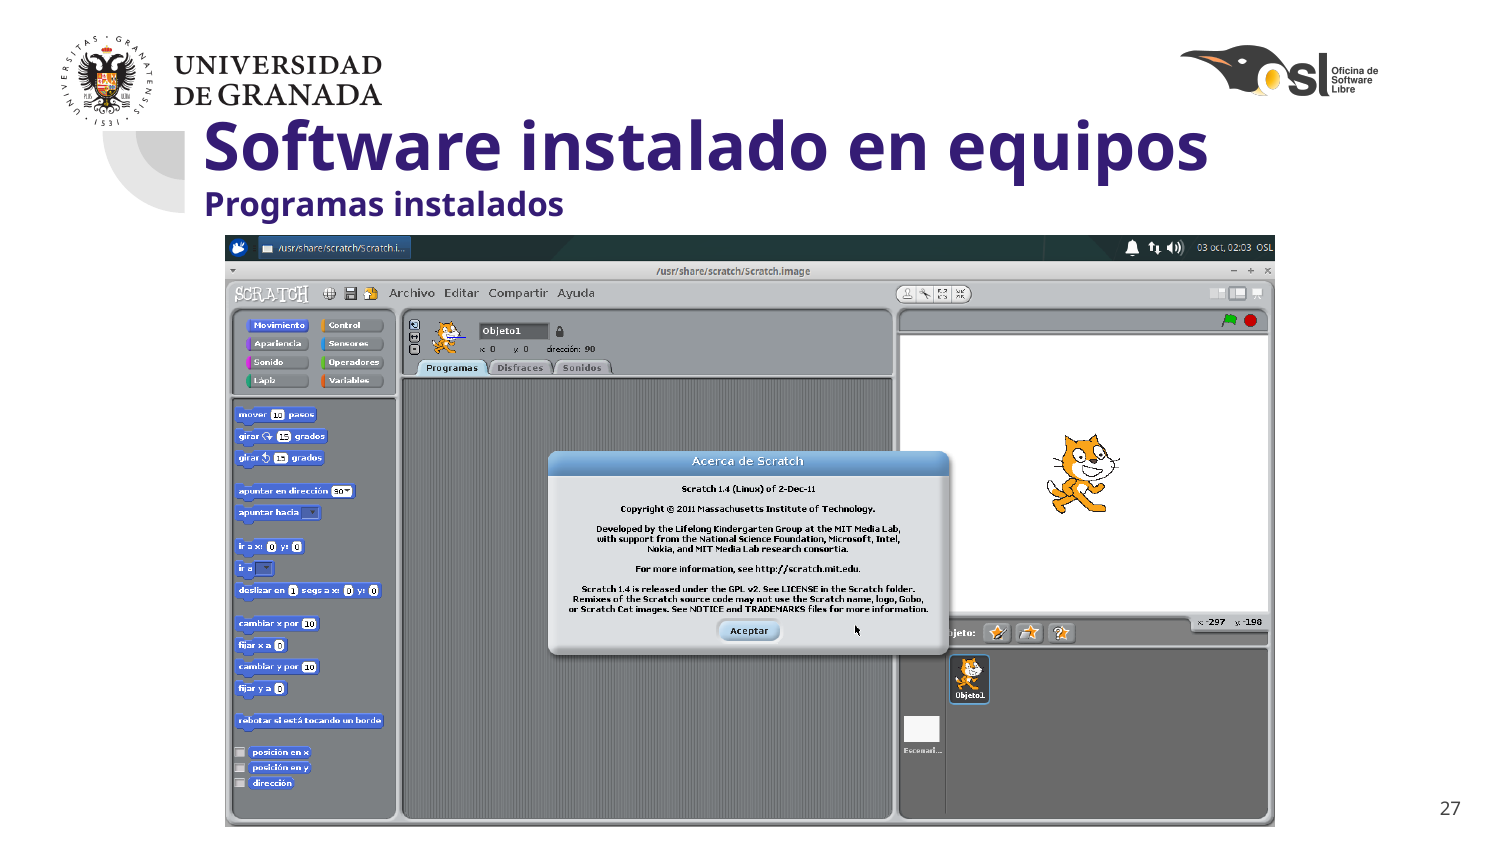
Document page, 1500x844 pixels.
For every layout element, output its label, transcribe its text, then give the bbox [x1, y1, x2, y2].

picture [61, 36, 382, 126]
slide_number <número> [1386, 777, 1477, 842]
picture [225, 235, 1275, 827]
title Software instalado en equipos Programas instalados [188, 106, 1343, 221]
picture [1176, 25, 1404, 115]
